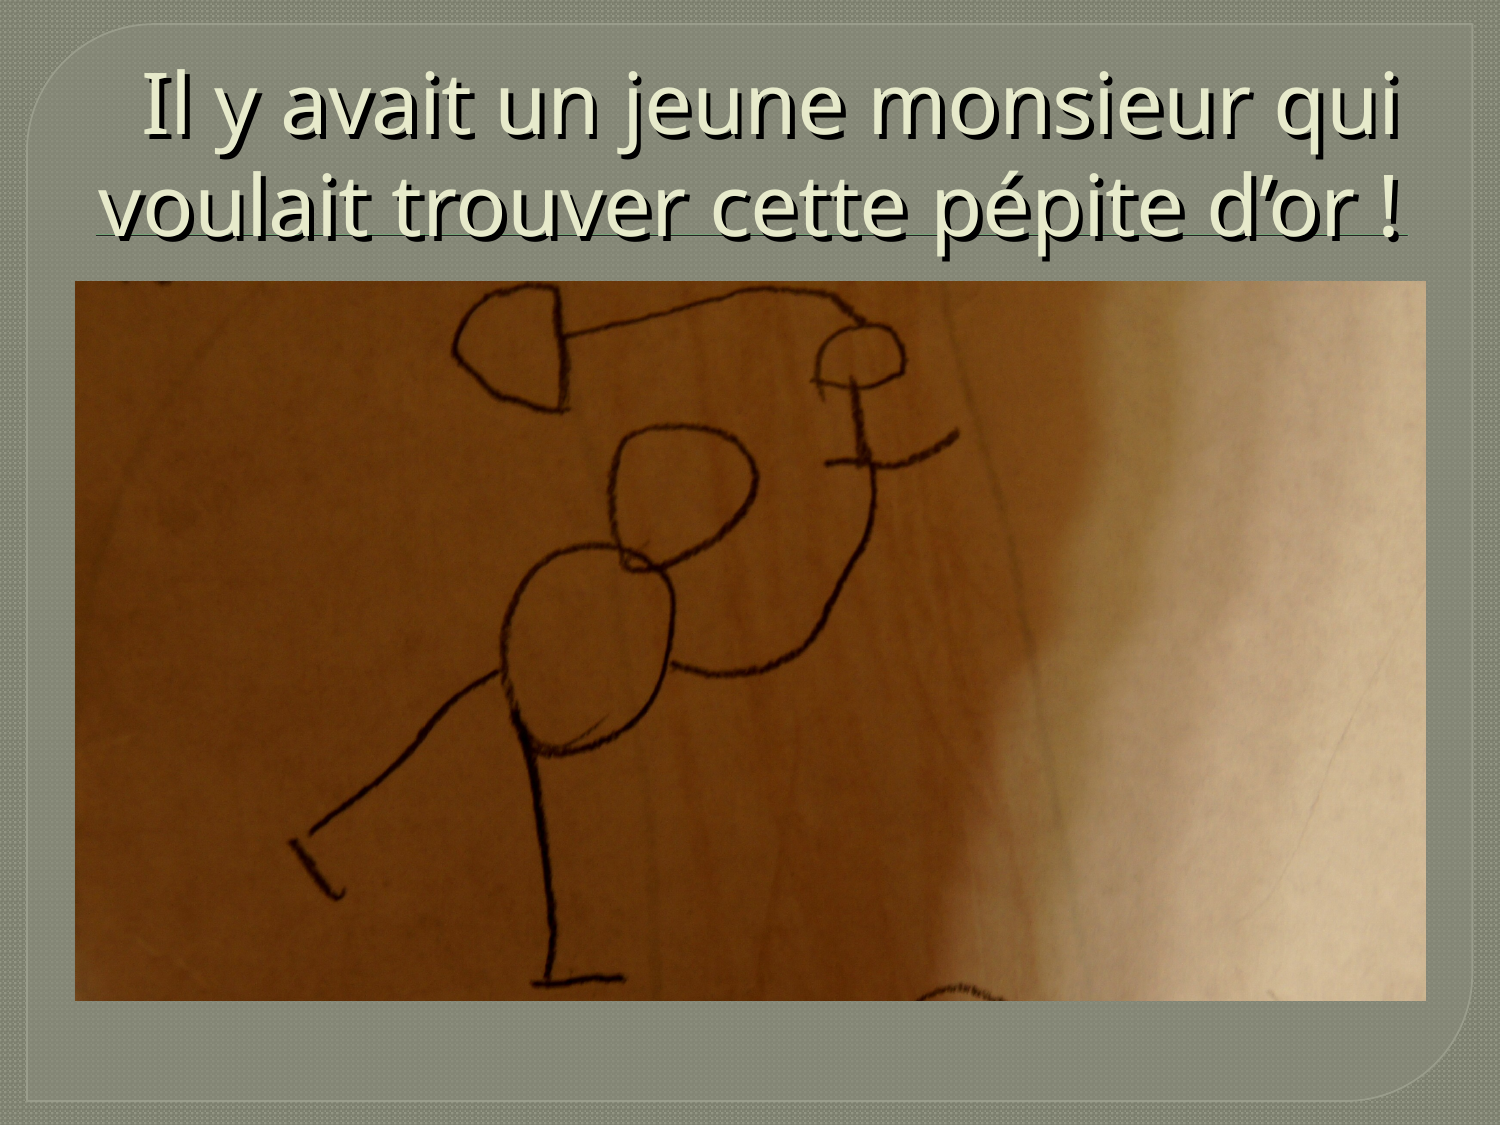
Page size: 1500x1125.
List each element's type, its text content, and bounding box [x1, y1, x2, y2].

title Il y avait un jeune monsieur qui voulait trouver cette pépite d’or ! [75, 41, 1426, 230]
picture [75, 281, 1426, 1001]
